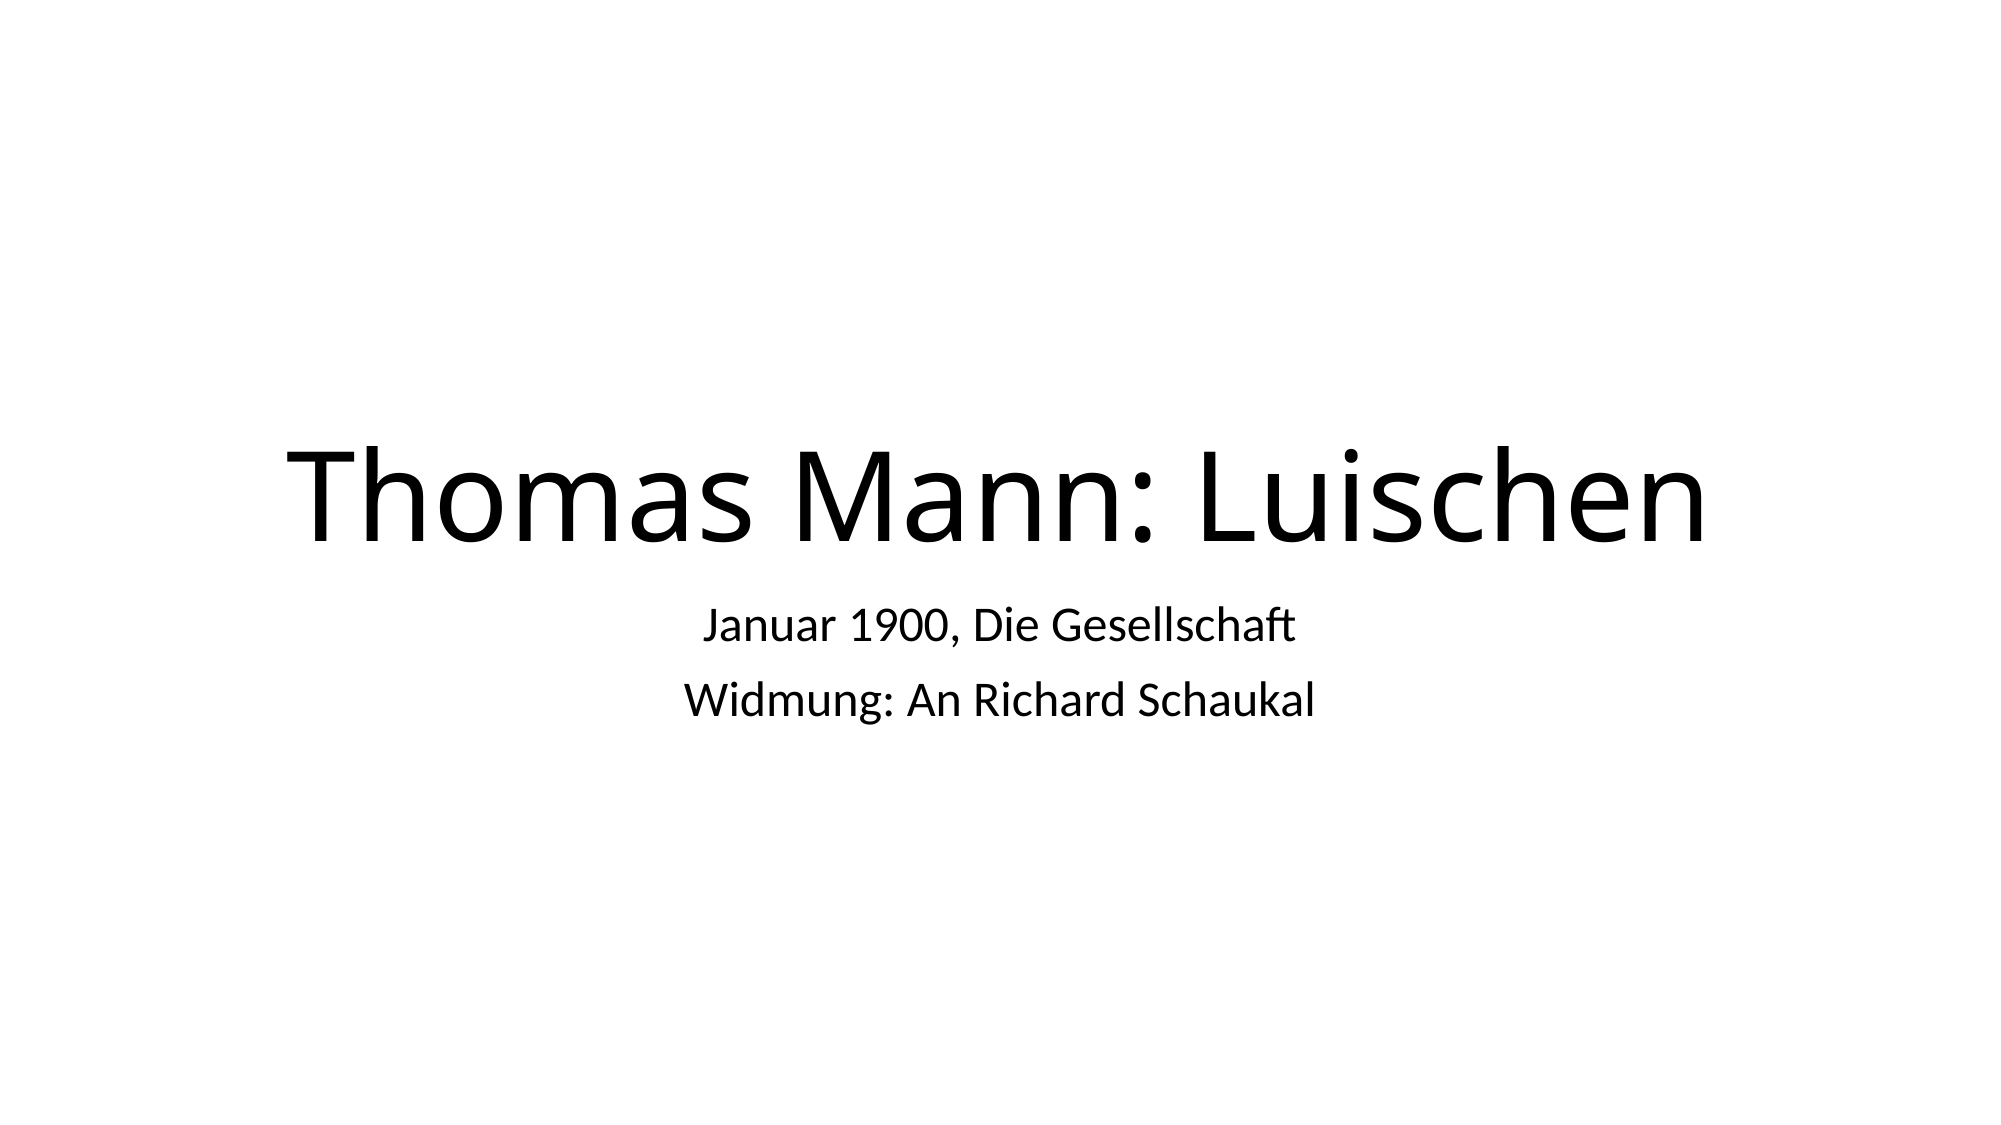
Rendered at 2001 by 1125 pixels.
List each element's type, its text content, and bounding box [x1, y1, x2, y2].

subtitle Januar 1900, Die Gesellschaft Widmung: An Richard Schaukal [249, 590, 1750, 863]
title Thomas Mann: Luischen [249, 184, 1750, 576]
